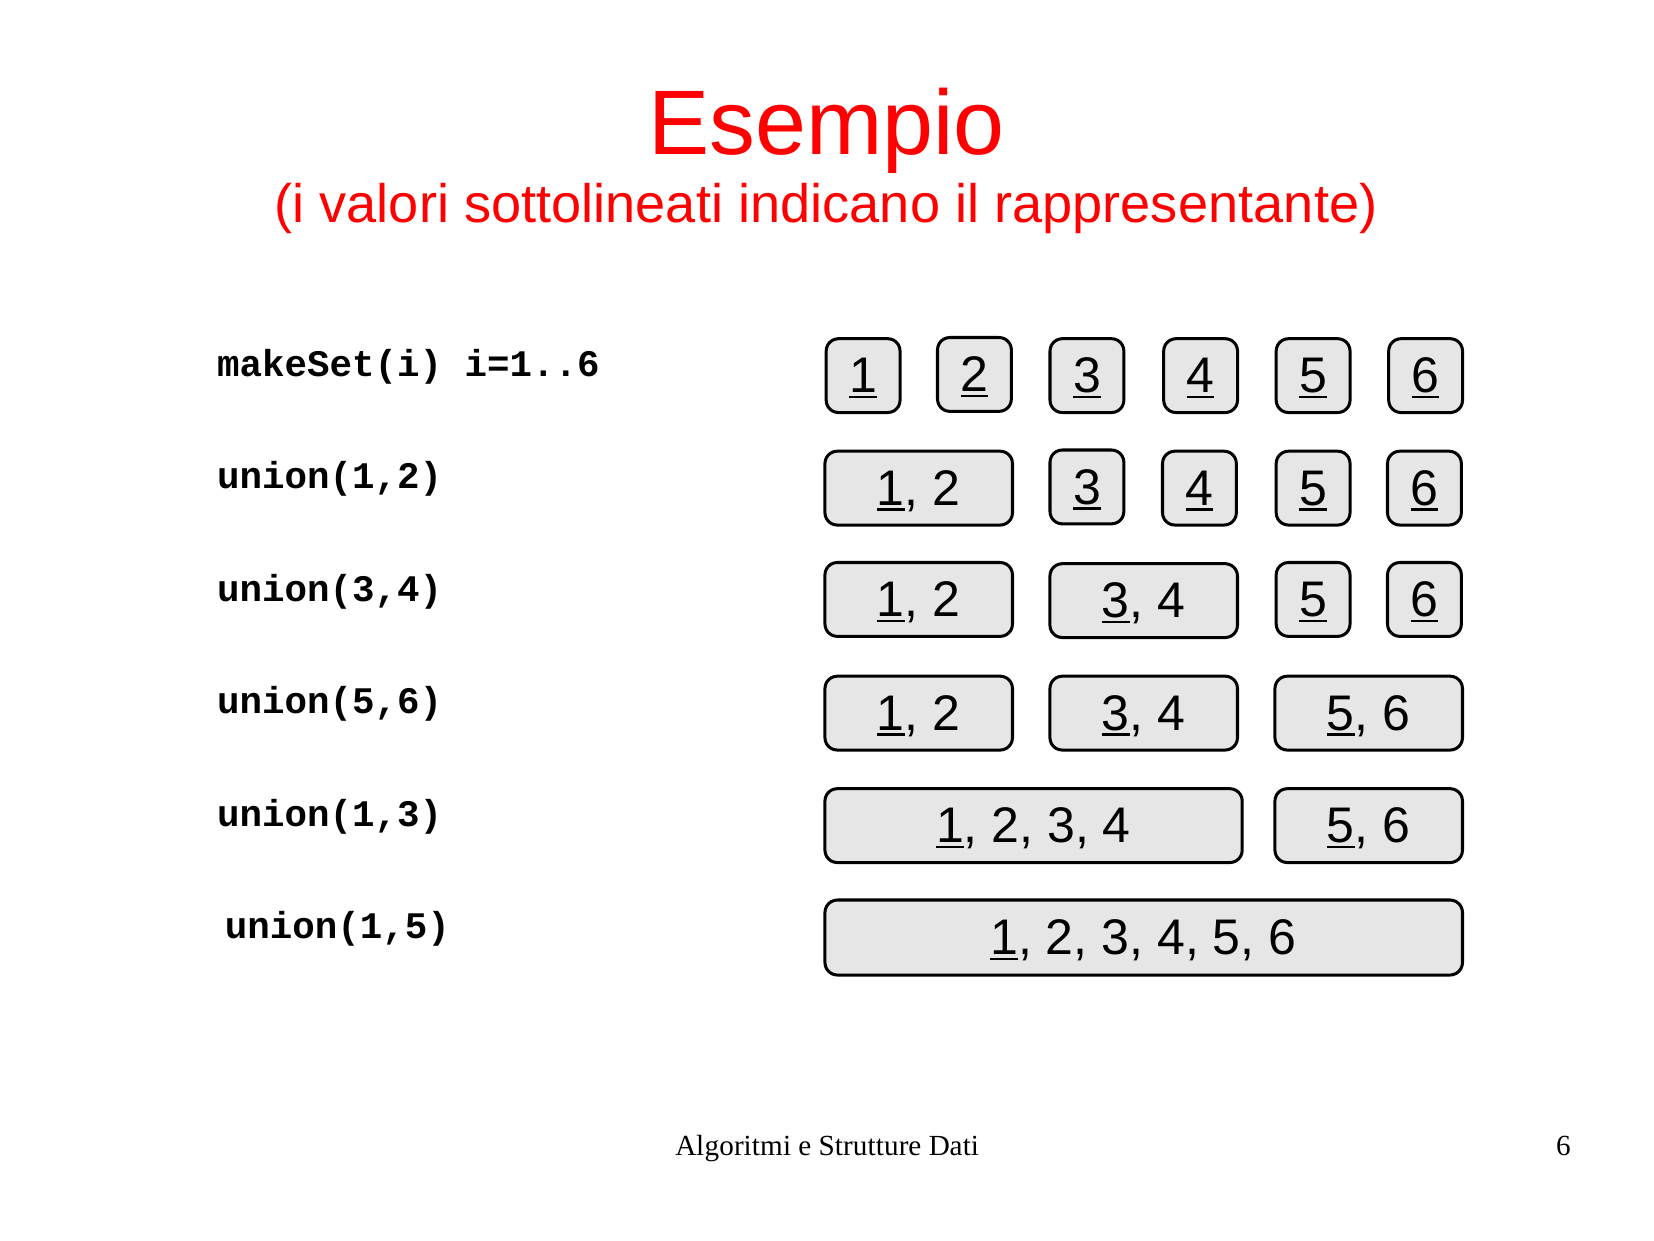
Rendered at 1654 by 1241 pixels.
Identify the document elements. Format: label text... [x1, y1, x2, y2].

text_box 3, 4 [1049, 563, 1238, 638]
text_box 5 [1276, 562, 1351, 637]
text_box 3 [1050, 338, 1124, 413]
text_box 2 [937, 337, 1012, 412]
text_box 6 [1387, 562, 1462, 637]
title Esempio (i valori sottolineati indicano il rappresentante) [82, 49, 1571, 257]
text_box 6 [1387, 451, 1462, 526]
text_box union(1,5) [210, 900, 465, 984]
text_box 1, 2 [824, 676, 1013, 751]
text_box 4 [1162, 451, 1237, 526]
text_box 5 [1276, 451, 1351, 526]
text_box union(5,6) [202, 675, 458, 765]
text_box 3, 4 [1049, 676, 1238, 751]
text_box 1, 2 [824, 562, 1013, 637]
text_box 6 [1388, 338, 1463, 413]
text_box 1, 2, 3, 4 [824, 788, 1243, 863]
text_box 5 [1276, 338, 1351, 413]
text_box makeSet(i) i=1..6 [202, 337, 615, 428]
text_box 1 [826, 338, 901, 413]
text_box union(3,4) [202, 562, 458, 653]
text_box 5, 6 [1274, 676, 1463, 751]
text_box 1, 2 [824, 451, 1013, 526]
text_box union(1,3) [202, 787, 458, 878]
text_box 4 [1163, 338, 1238, 413]
text_box 3 [1050, 450, 1124, 524]
text_box union(1,2) [202, 450, 457, 540]
text_box 5, 6 [1274, 788, 1463, 863]
text_box 1, 2, 3, 4, 5, 6 [824, 900, 1463, 976]
